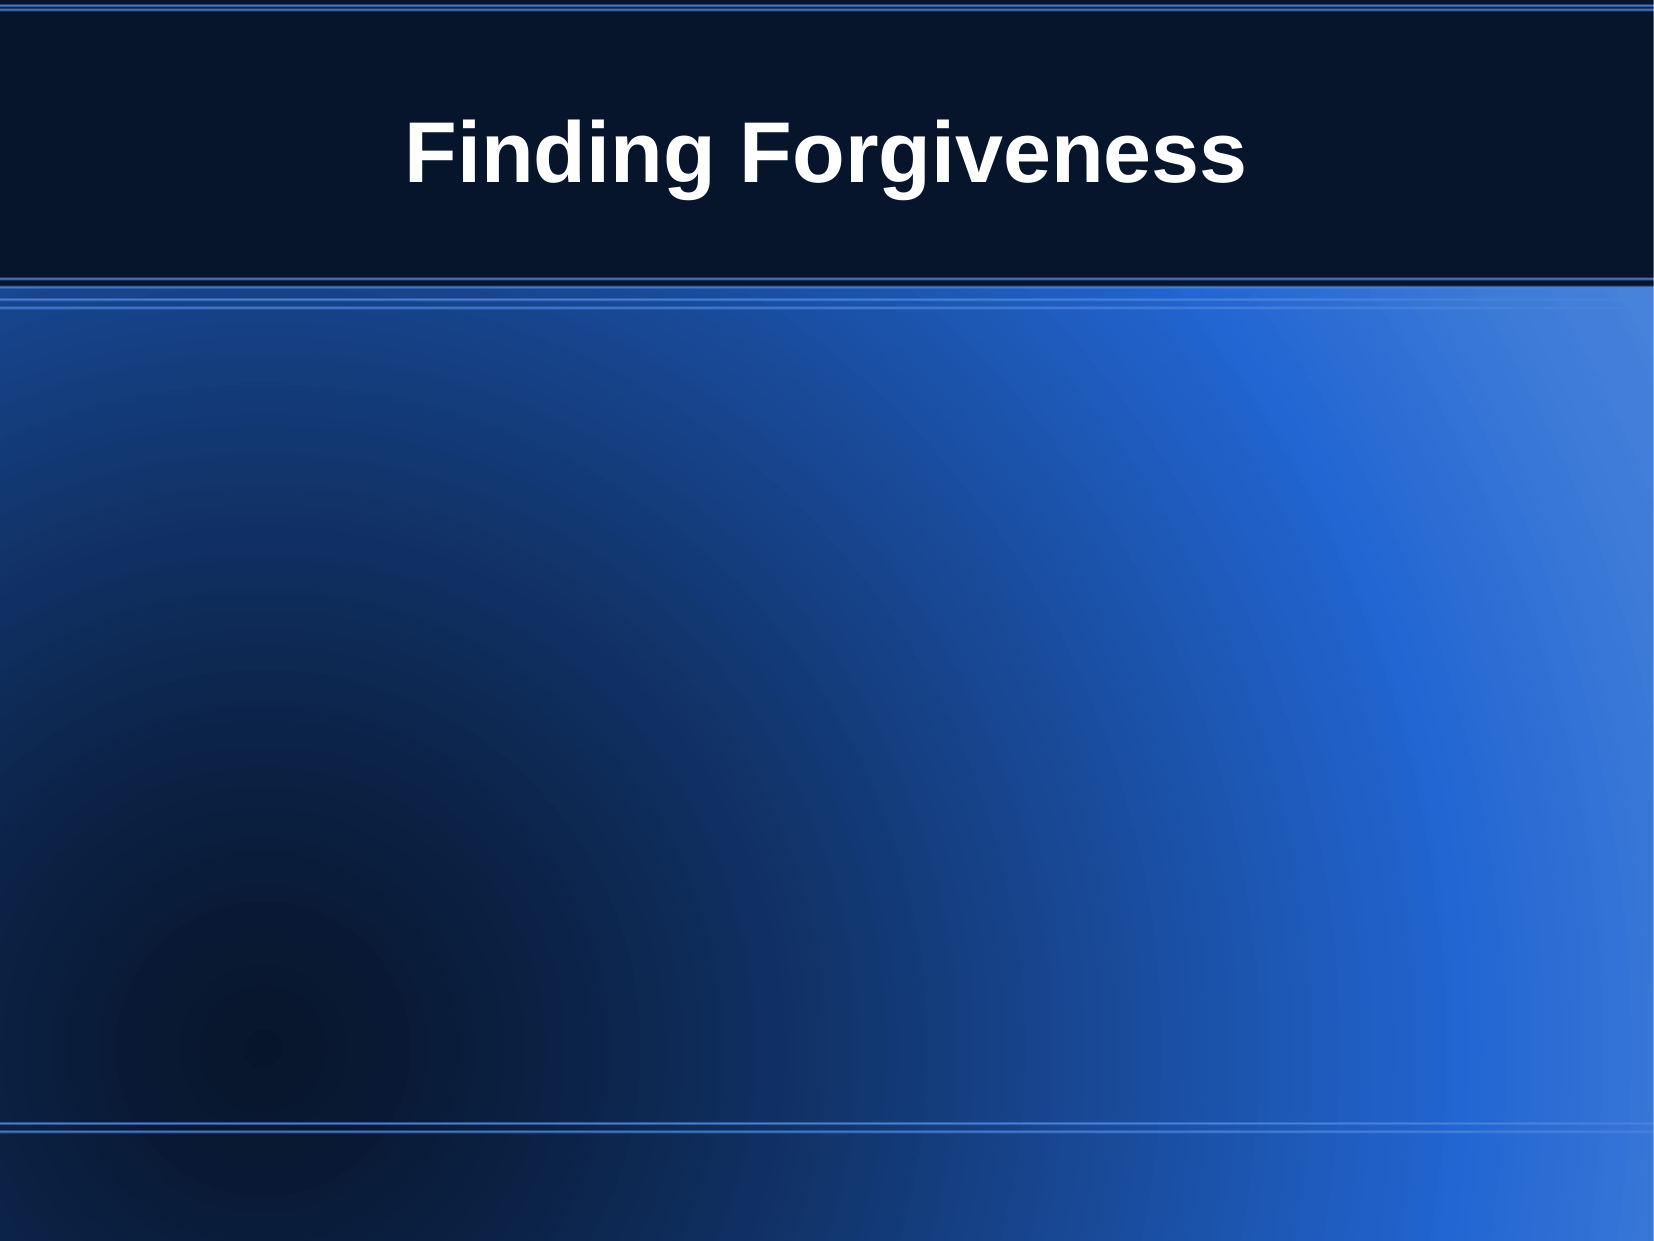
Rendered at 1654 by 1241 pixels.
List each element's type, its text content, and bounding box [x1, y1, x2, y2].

picture [0, 0, 1654, 1241]
title Finding Forgiveness [82, 49, 1571, 257]
